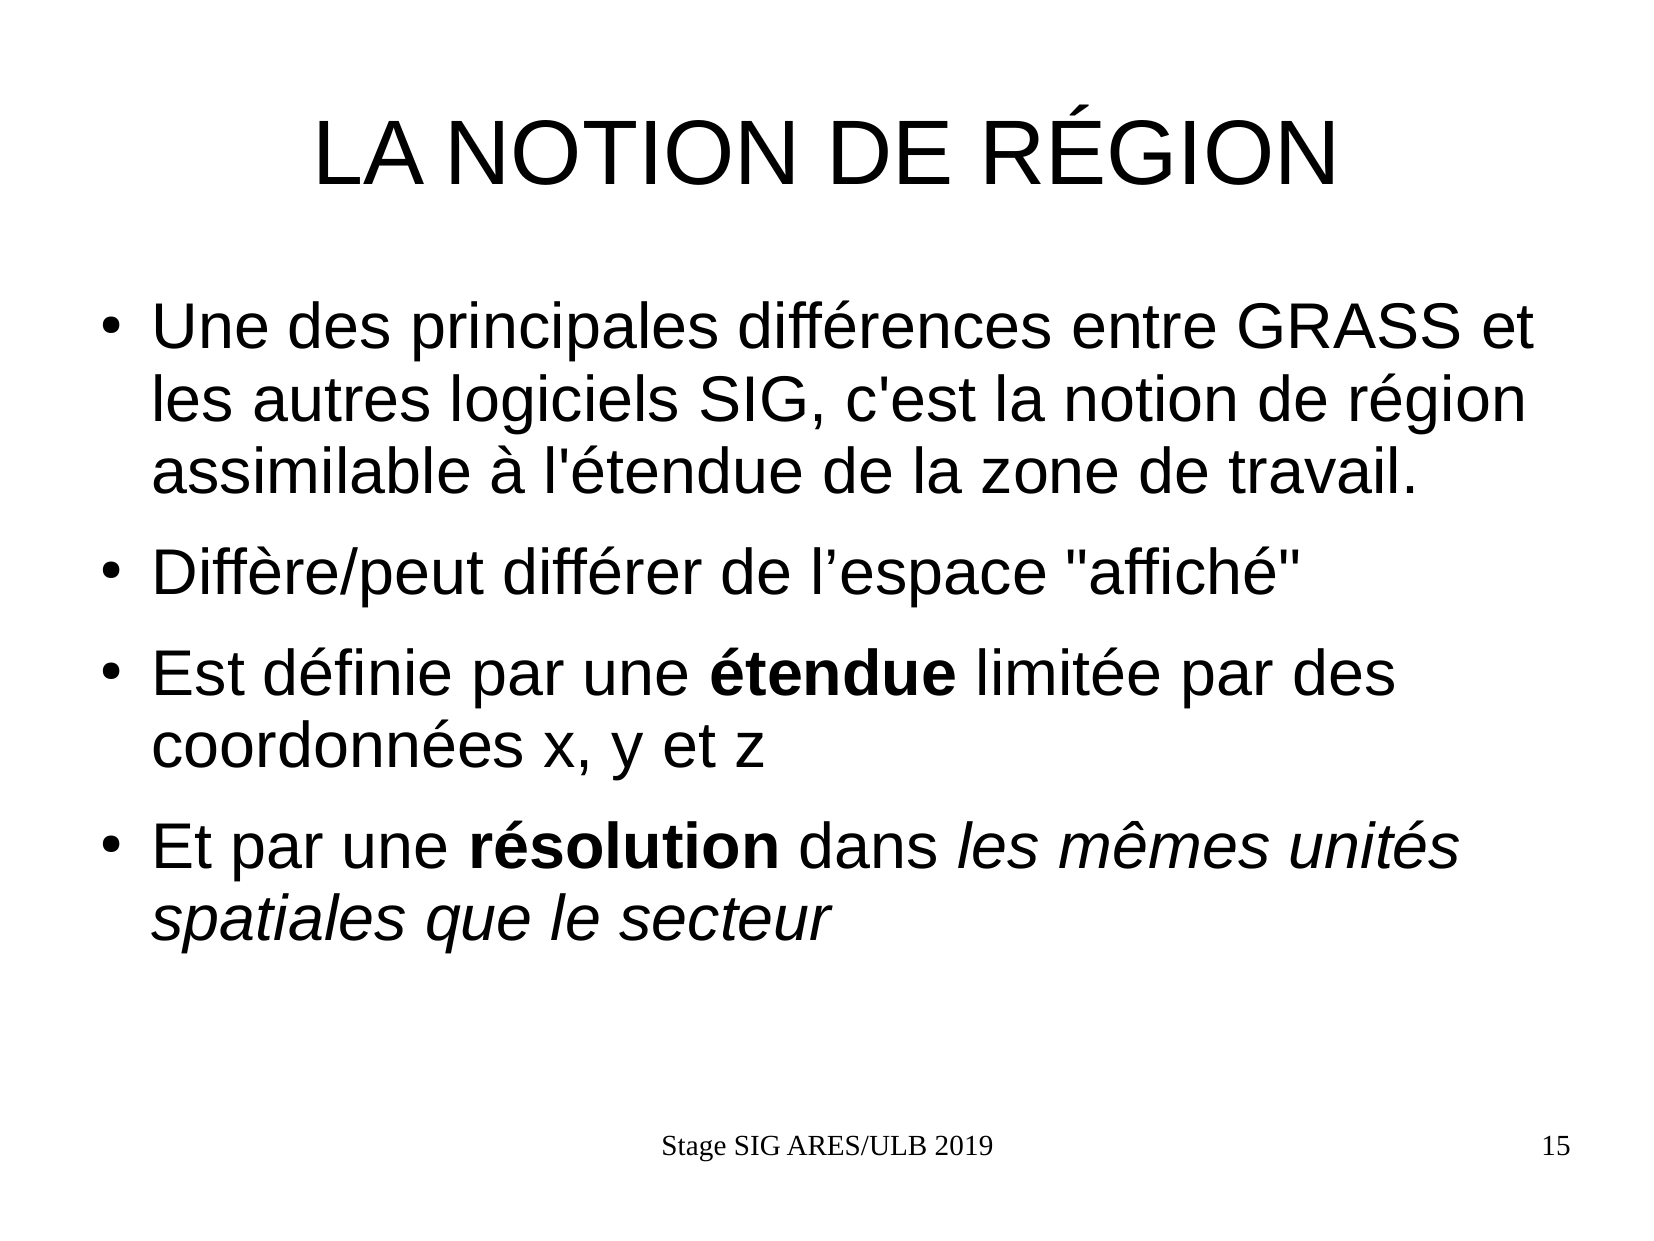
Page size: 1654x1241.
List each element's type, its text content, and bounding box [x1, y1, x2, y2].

title LA NOTION DE RÉGION [82, 49, 1571, 257]
list Une des principales différences entre GRASS et les autres logiciels SIG, c'est la notion de région assimilable à l'étendue de la zone de travail. Diffère/peut différer de l’espace "affiché" Est définie par une étendue limitée par des coordonnées x, y et z Et par une résolution dans les mêmes unités spatiales que le secteur [82, 290, 1571, 1010]
